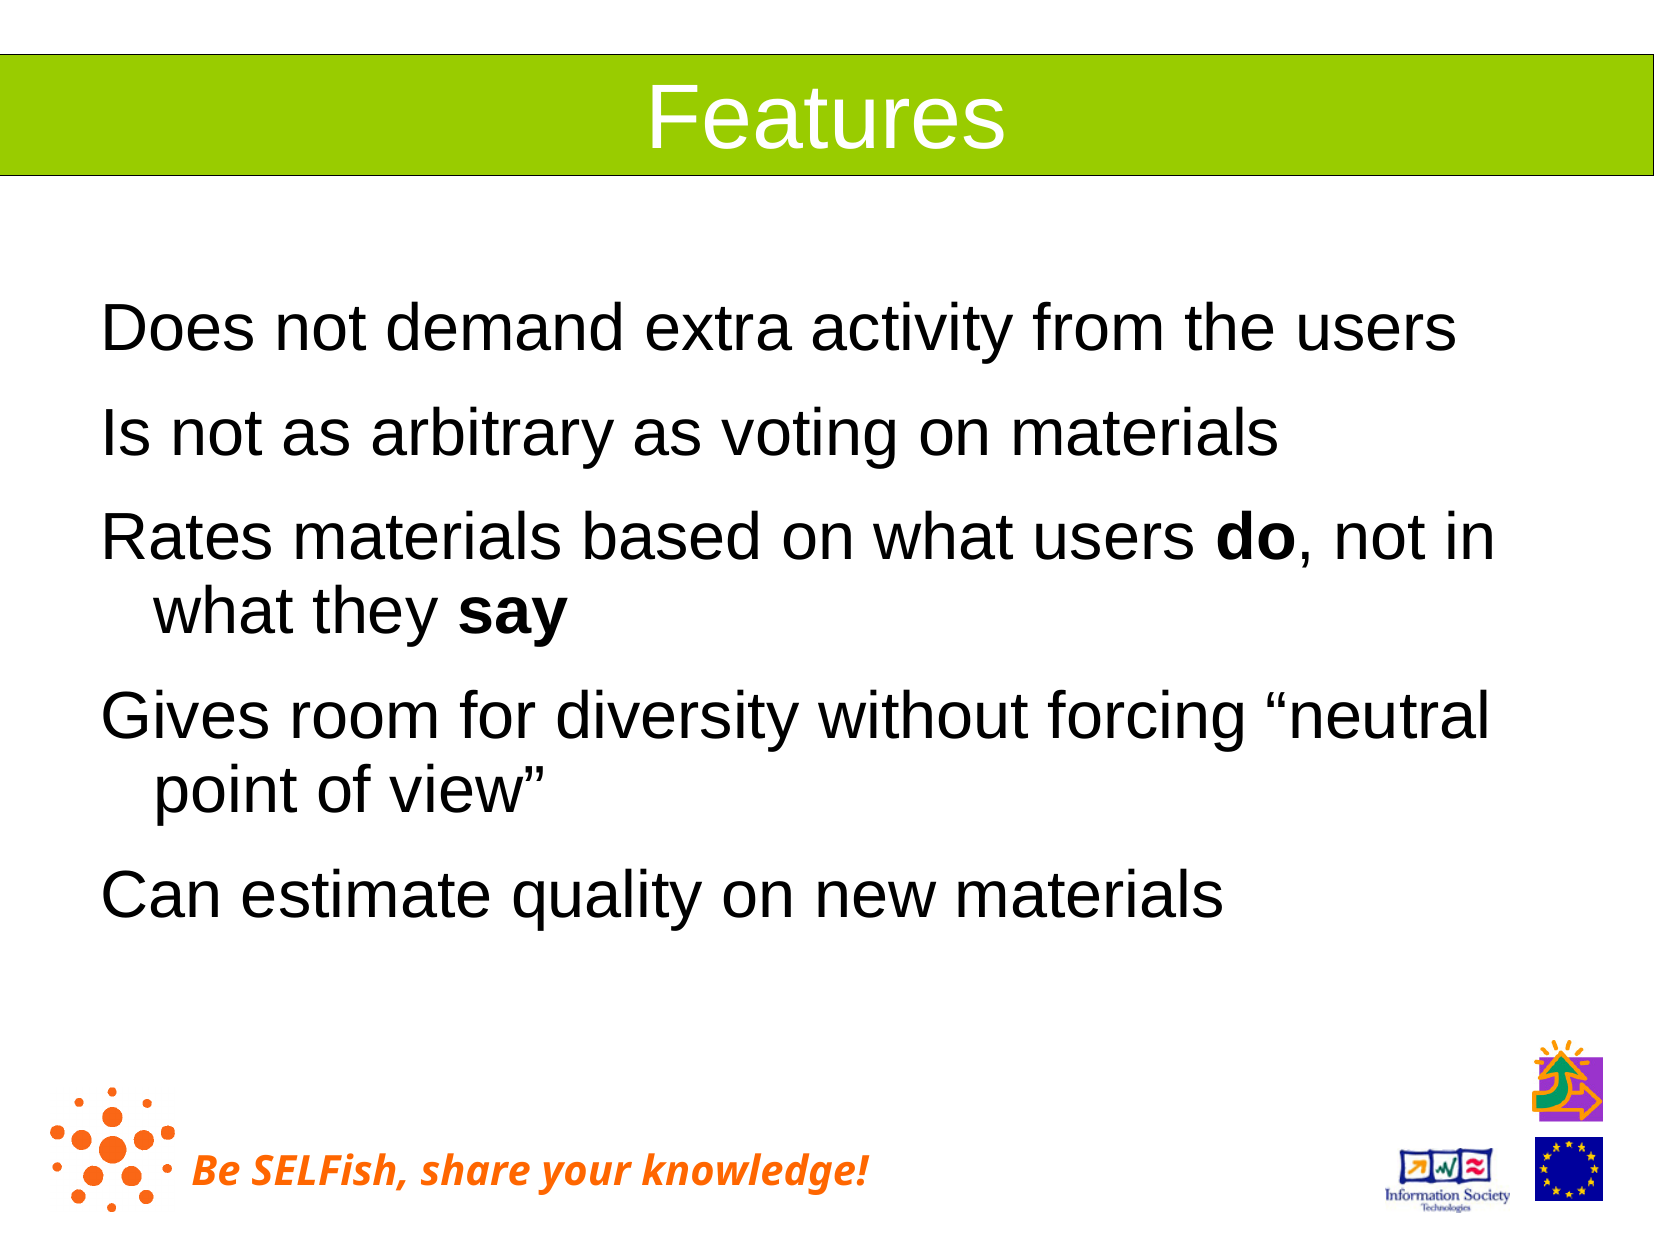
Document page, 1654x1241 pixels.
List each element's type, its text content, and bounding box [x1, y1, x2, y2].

list Does not demand extra activity from the users Is not as arbitrary as voting on materials Rates materials based on what users do, not in what they say Gives room for diversity without forcing “neutral point of view” Can estimate quality on new materials [82, 290, 1571, 1109]
picture [1532, 1040, 1603, 1201]
picture [50, 1087, 175, 1212]
picture [1385, 1148, 1510, 1213]
title Features [82, 59, 1571, 174]
